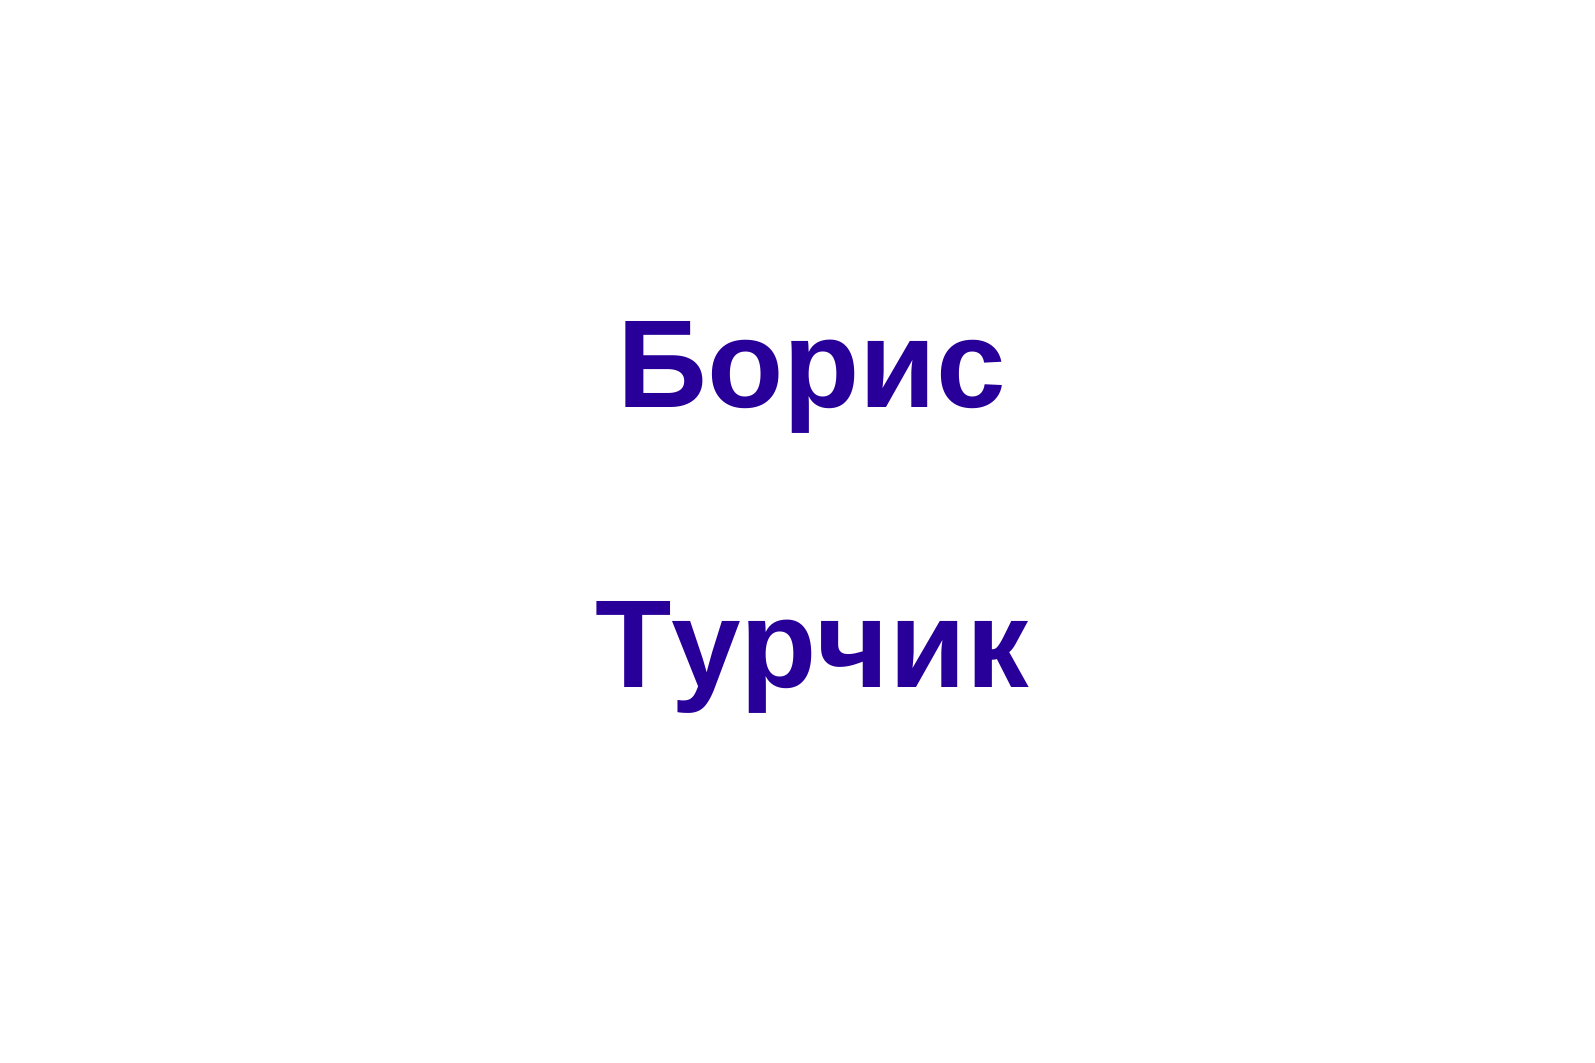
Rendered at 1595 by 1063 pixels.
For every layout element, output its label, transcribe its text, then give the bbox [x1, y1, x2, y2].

text_box Борис Турчик [265, 286, 1359, 722]
